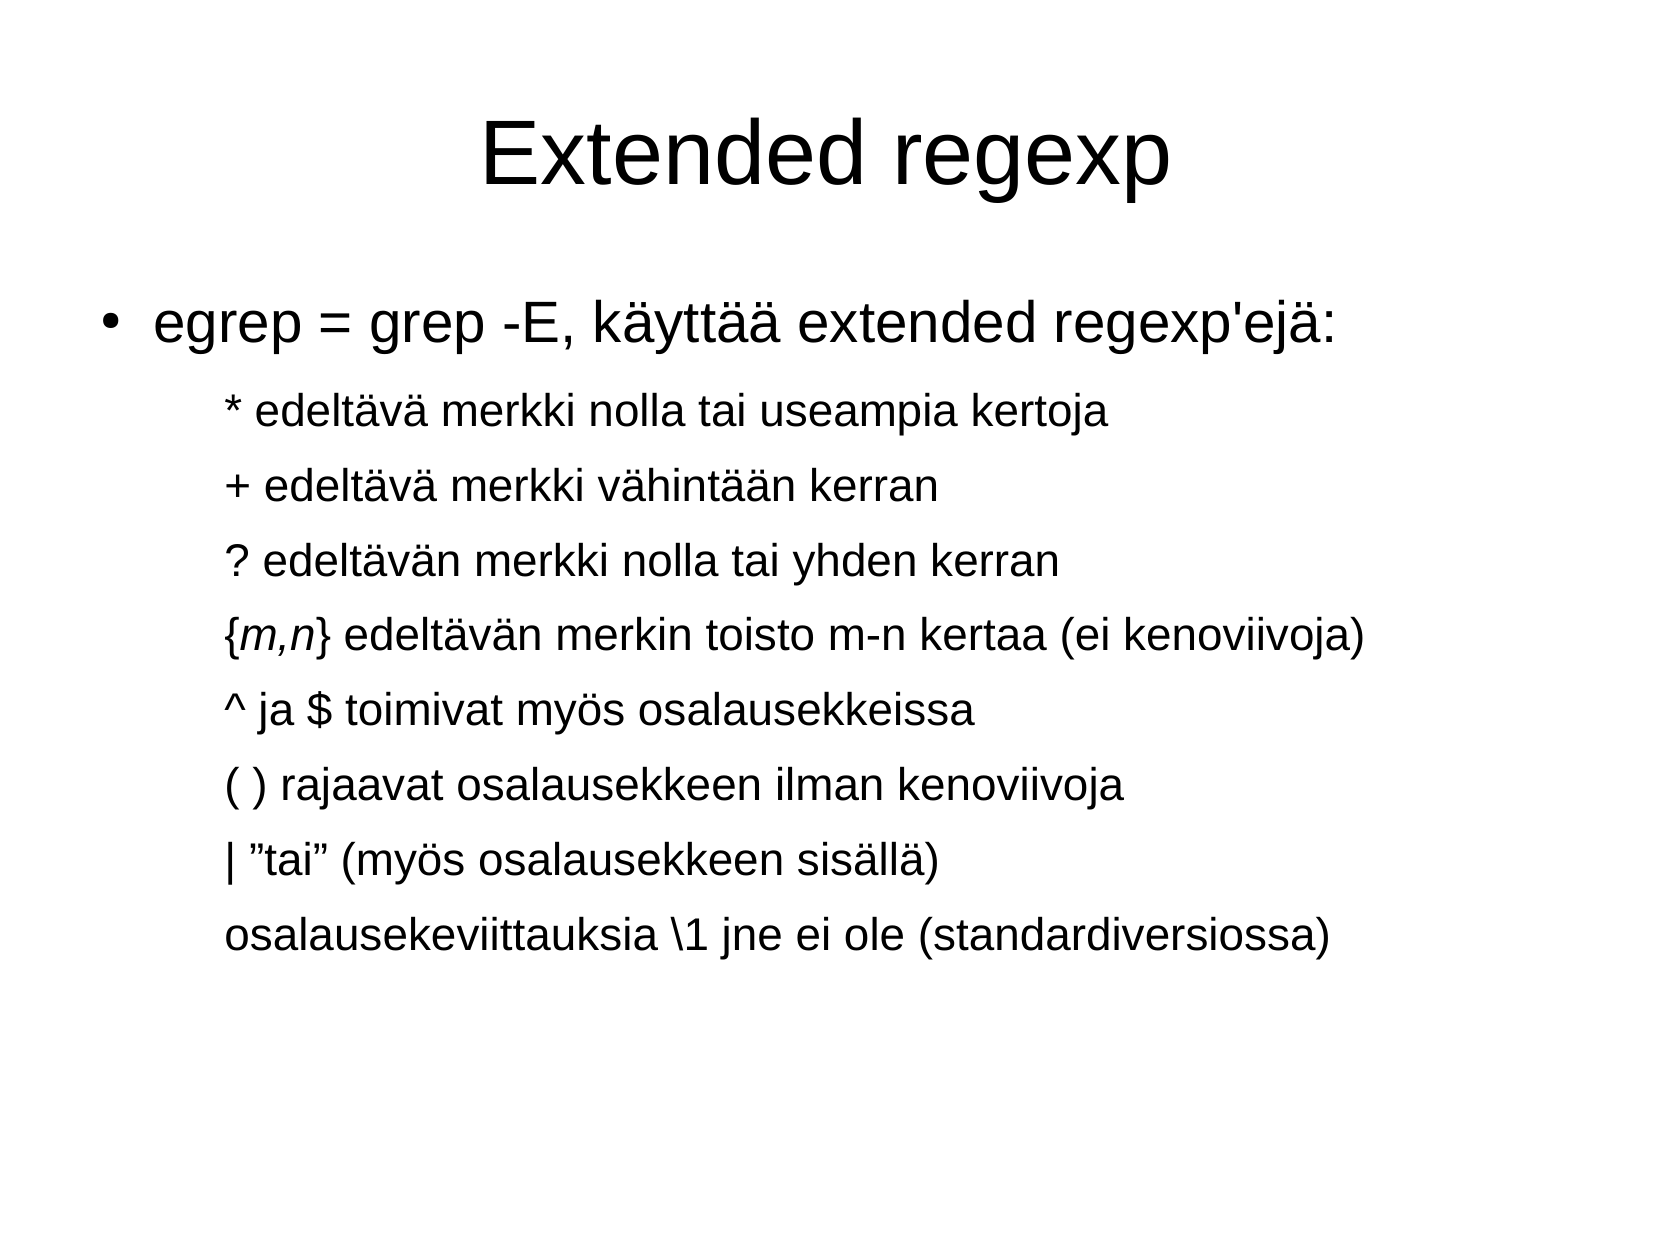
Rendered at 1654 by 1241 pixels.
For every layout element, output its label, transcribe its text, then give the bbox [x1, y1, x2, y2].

title Extended regexp [82, 49, 1571, 257]
list egrep = grep -E, käyttää extended regexp'ejä: * edeltävä merkki nolla tai useampia kertoja + edeltävä merkki vähintään kerran ? edeltävän merkki nolla tai yhden kerran {m,n} edeltävän merkin toisto m-n kertaa (ei kenoviivoja) ^ ja $ toimivat myös osalausekkeissa ( ) rajaavat osalausekkeen ilman kenoviivoja | ”tai” (myös osalausekkeen sisällä) osalausekeviittauksia \1 jne ei ole (standardiversiossa) [82, 290, 1571, 1010]
